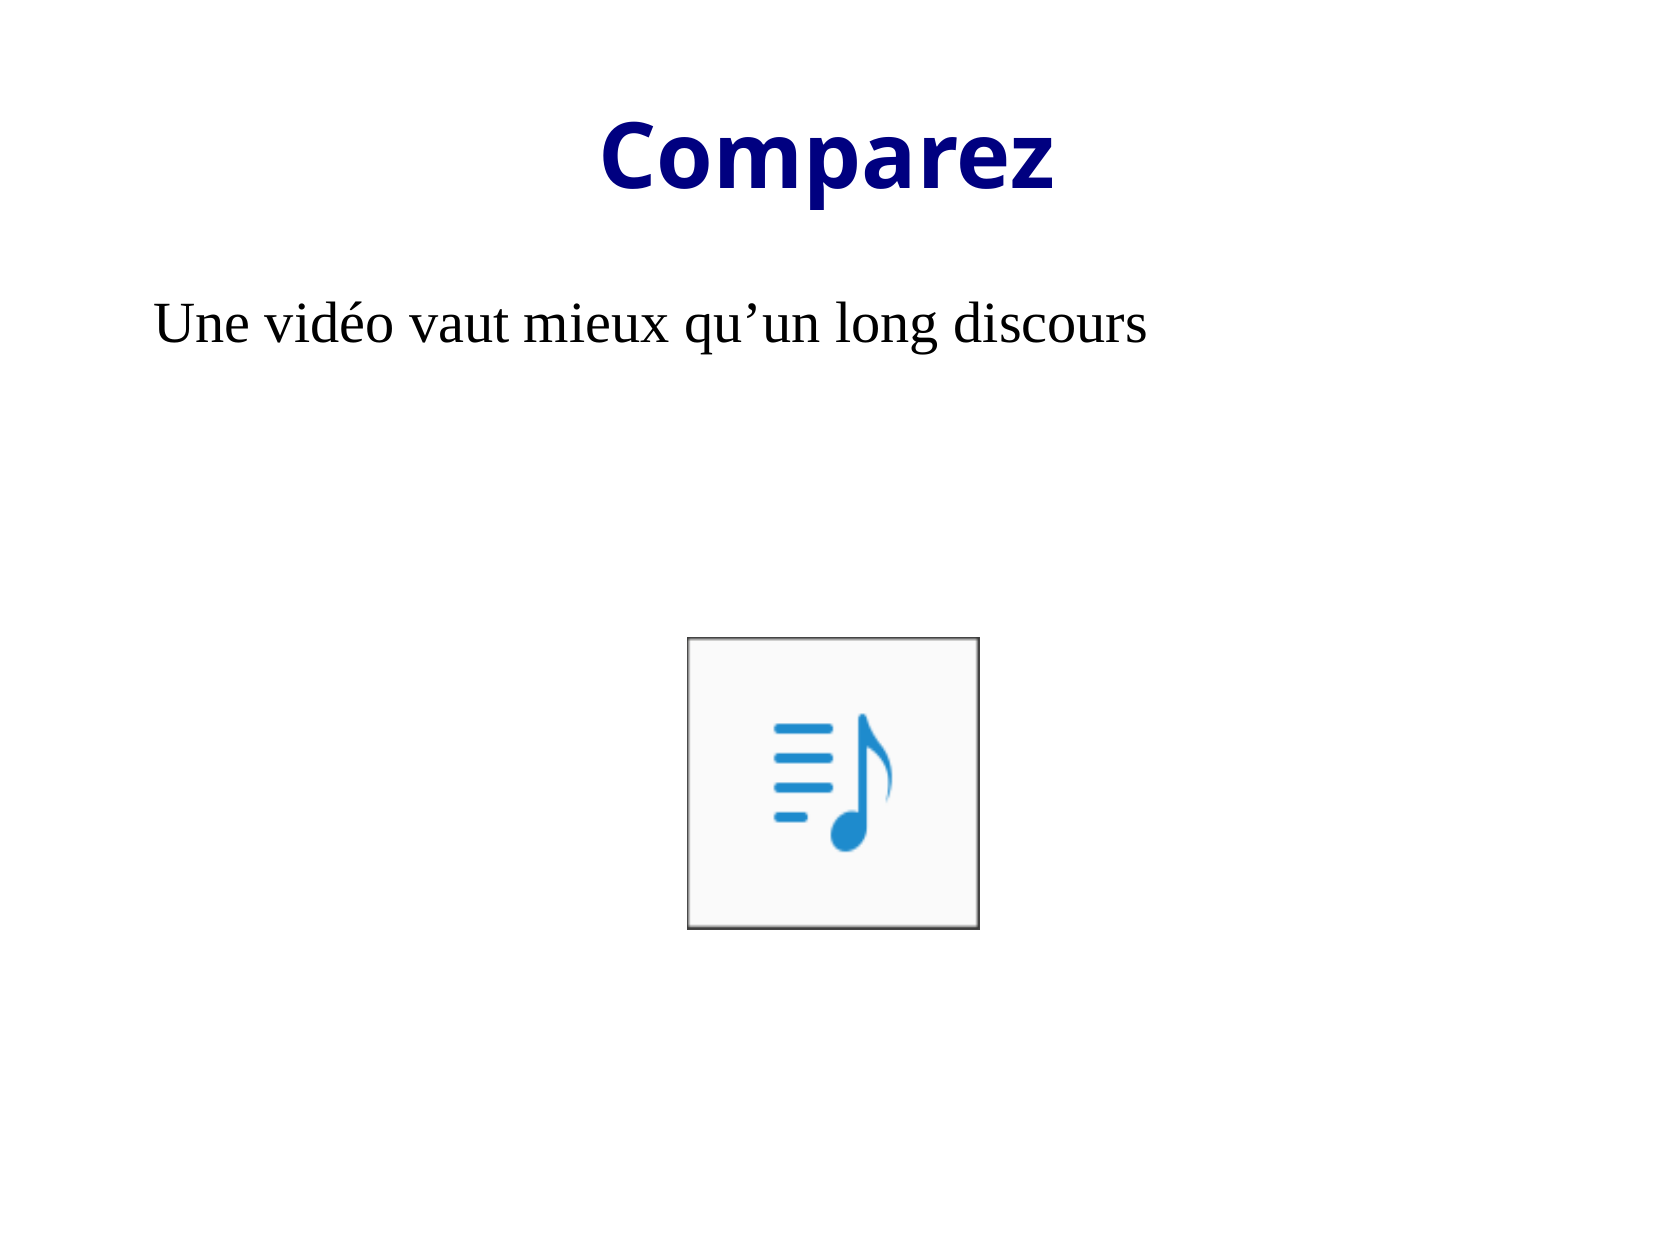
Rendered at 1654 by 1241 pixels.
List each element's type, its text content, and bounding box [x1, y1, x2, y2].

text_box [685, 635, 981, 932]
title Comparez [82, 56, 1571, 250]
list Une vidéo vaut mieux qu’un long discours [82, 290, 1571, 1094]
